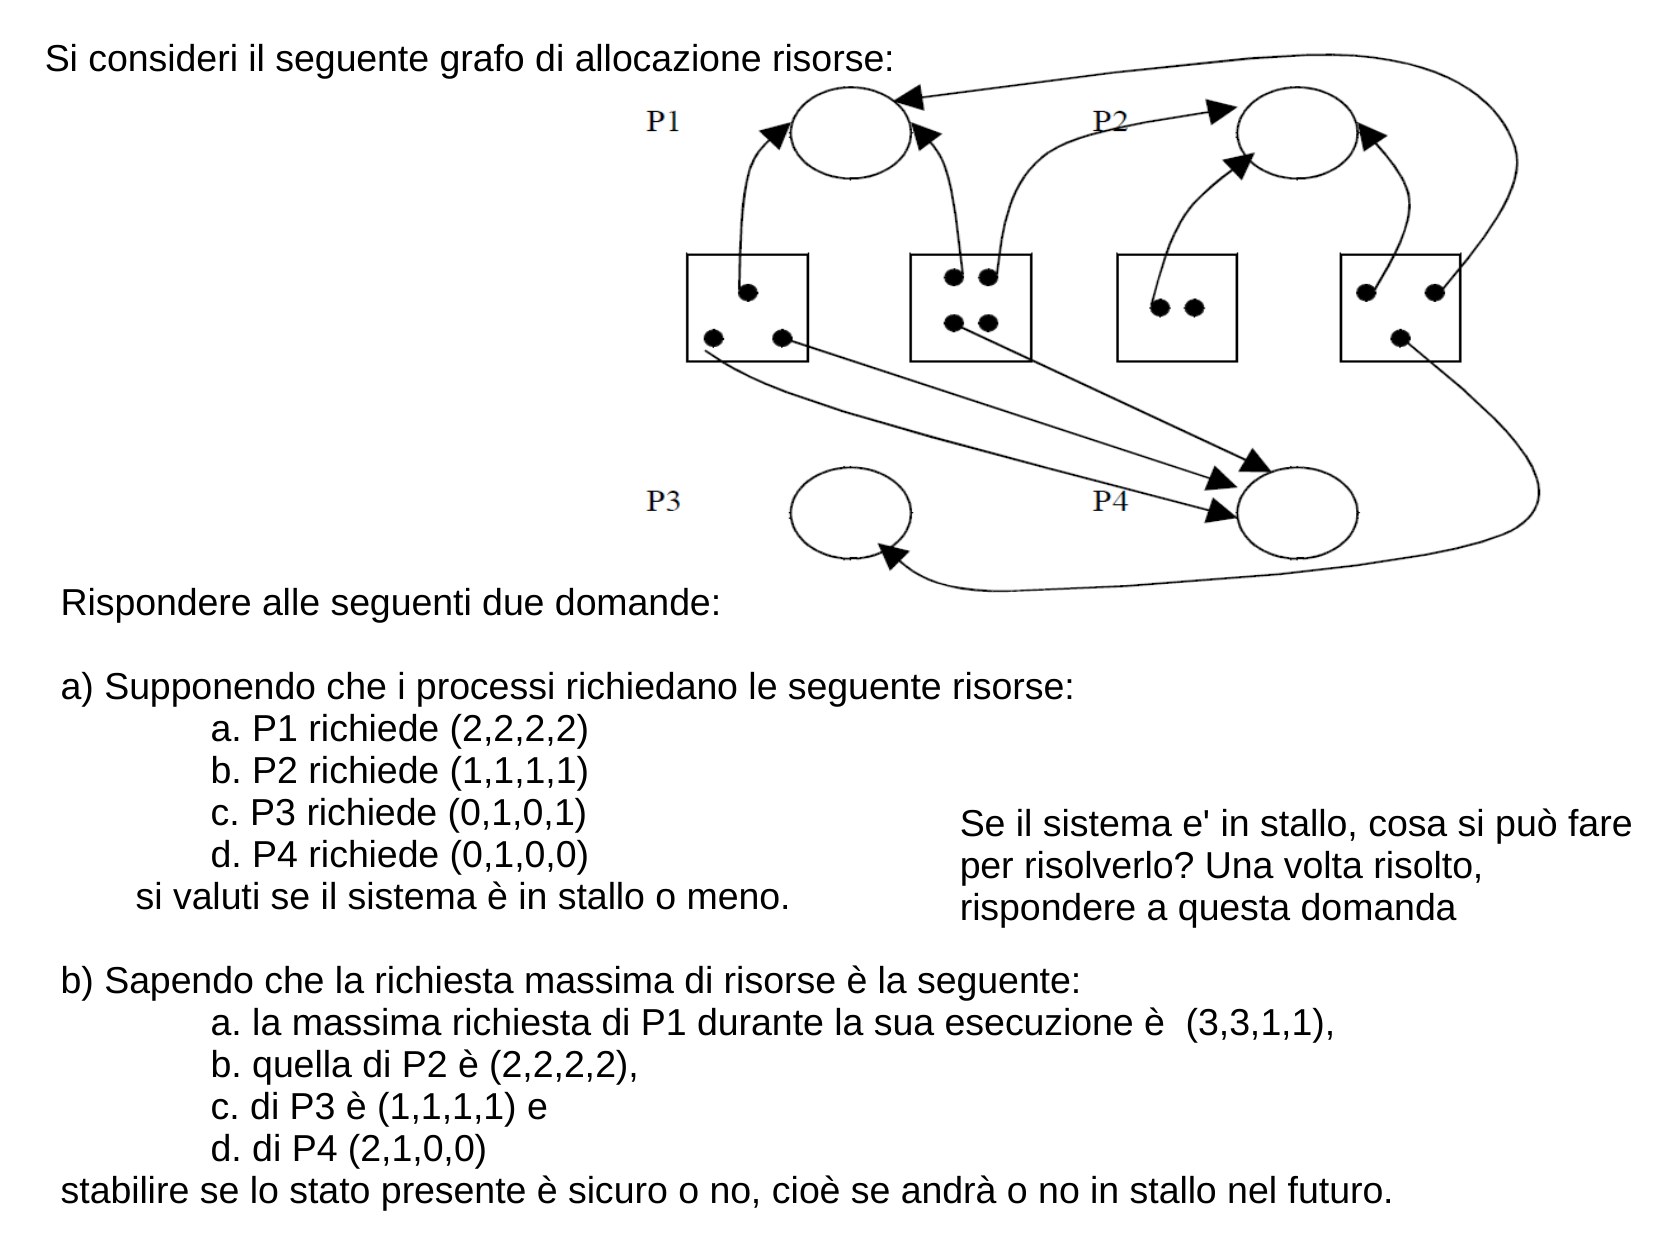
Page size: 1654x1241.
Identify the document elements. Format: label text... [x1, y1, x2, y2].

text_box Si consideri il seguente grafo di allocazione risorse: [30, 30, 1486, 87]
text_box Rispondere alle seguenti due domande: a) Supponendo che i processi richiedano le seguente risorse: a. P1 richiede (2,2,2,2) b. P2 richiede (1,1,1,1) c. P3 richiede (0,1,0,1) d. P4 richiede (0,1,0,0) si valuti se il sistema è in stallo o meno. b) Sapendo che la richiesta massima di risorse è la seguente: a. la massima richiesta di P1 durante la sua esecuzione è (3,3,1,1), b. quella di P2 è (2,2,2,2), c. di P3 è (1,1,1,1) e d. di P4 (2,1,0,0) stabilire se lo stato presente è sicuro o no, cioè se andrà o no in stallo nel futuro. [45, 574, 1576, 1219]
text_box Se il sistema e' in stallo, cosa si può fare per risolverlo? Una volta risolto, rispondere a questa domanda [945, 795, 1654, 936]
picture [610, 48, 1567, 574]
